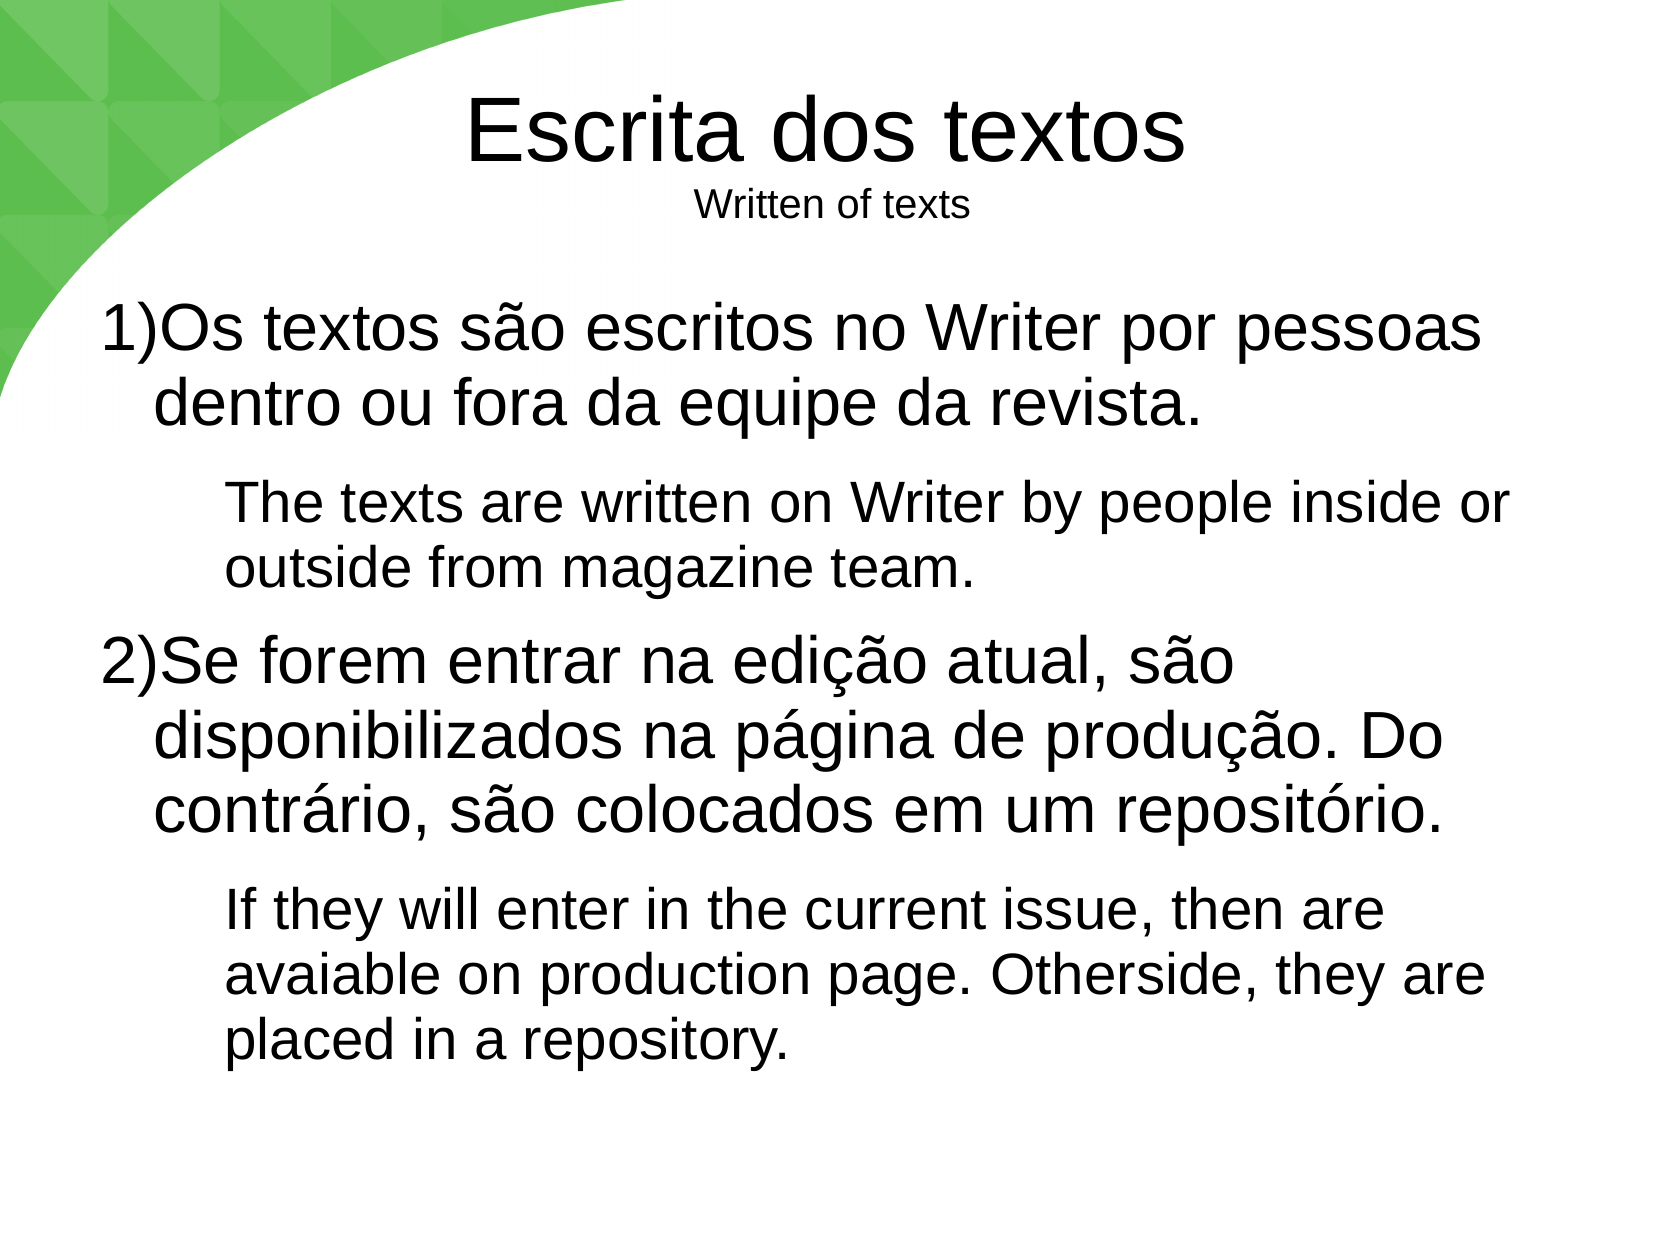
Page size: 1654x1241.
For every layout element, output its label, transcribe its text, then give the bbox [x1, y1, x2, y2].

list Os textos são escritos no Writer por pessoas dentro ou fora da equipe da revista. The texts are written on Writer by people inside or outside from magazine team. Se forem entrar na edição atual, são disponibilizados na página de produção. Do contrário, são colocados em um repositório. If they will enter in the current issue, then are avaiable on production page. Otherside, they are placed in a repository. [82, 290, 1571, 1109]
title Escrita dos textos Written of texts [82, 49, 1571, 257]
